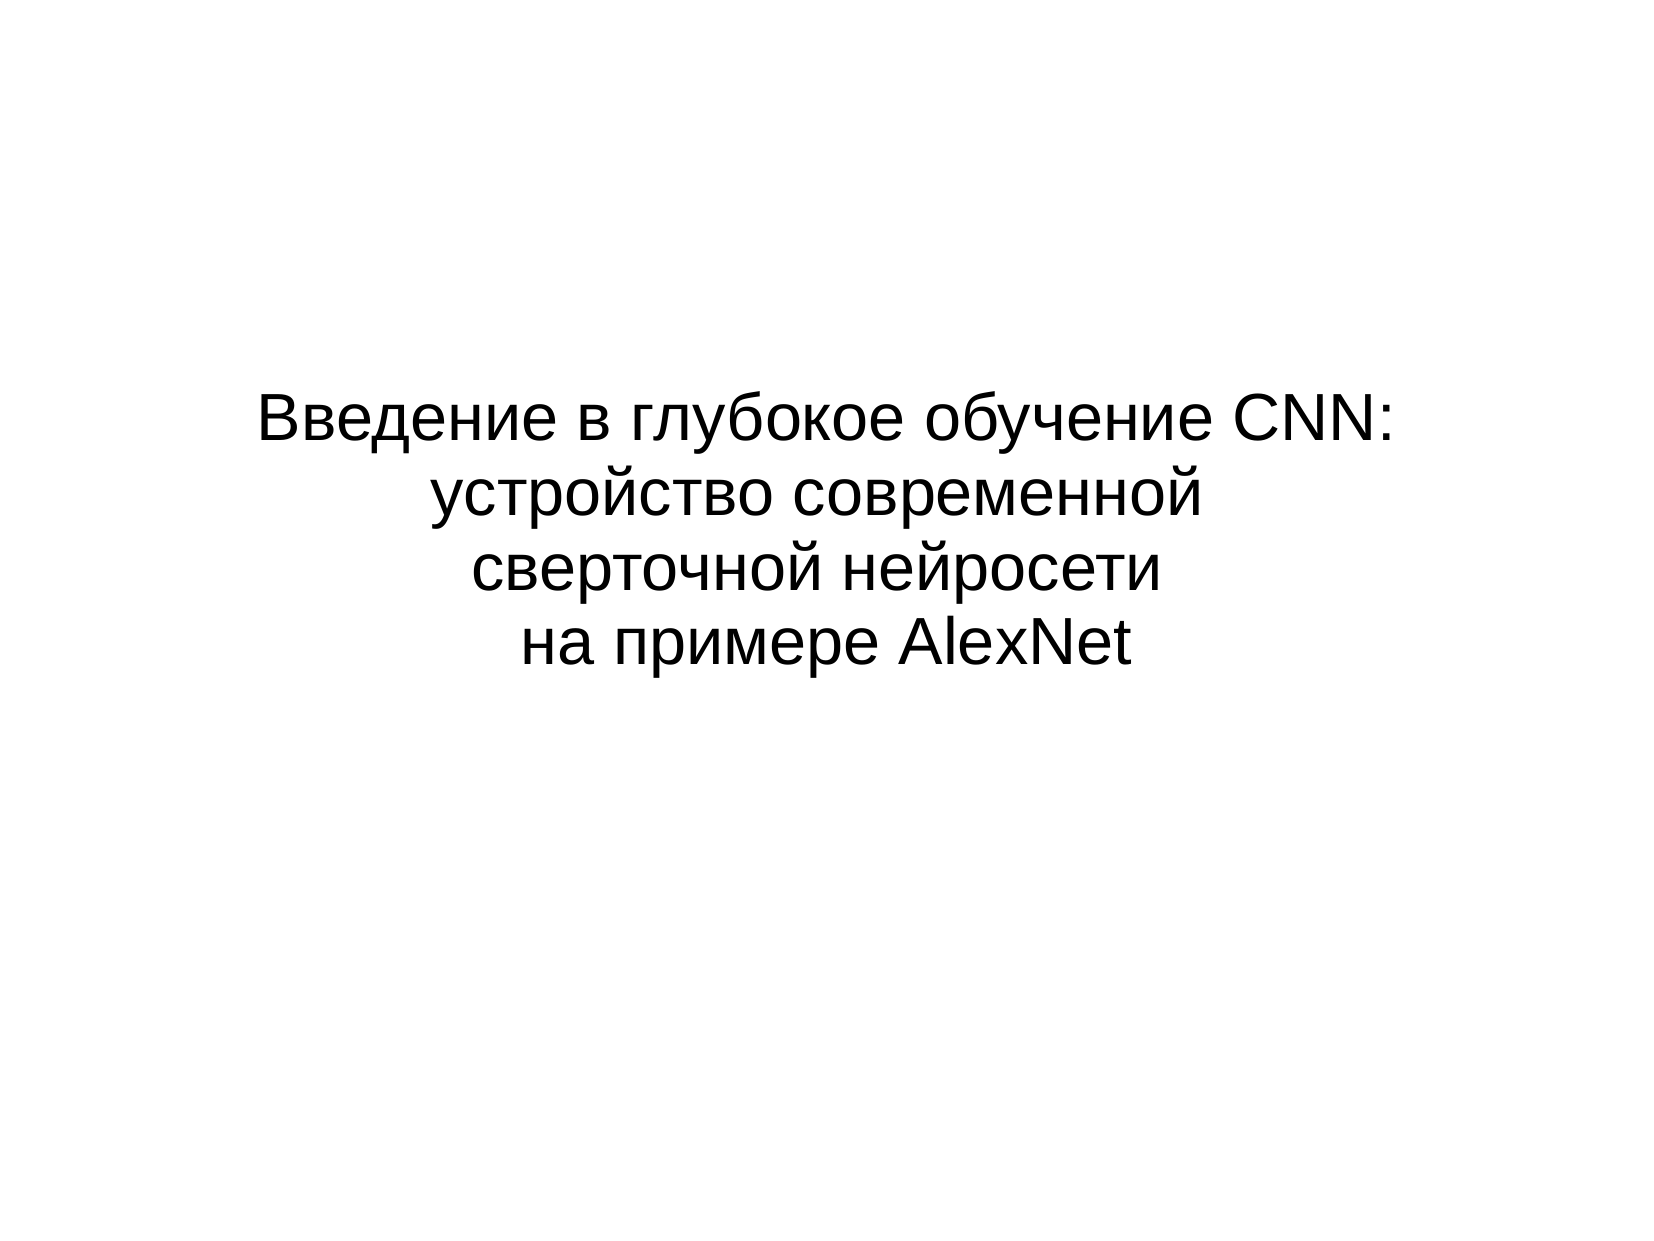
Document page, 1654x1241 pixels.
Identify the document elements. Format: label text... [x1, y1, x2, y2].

subtitle Введение в глубокое обучение CNN: устройство современной сверточной нейросети на примере AlexNet [82, 49, 1571, 1010]
